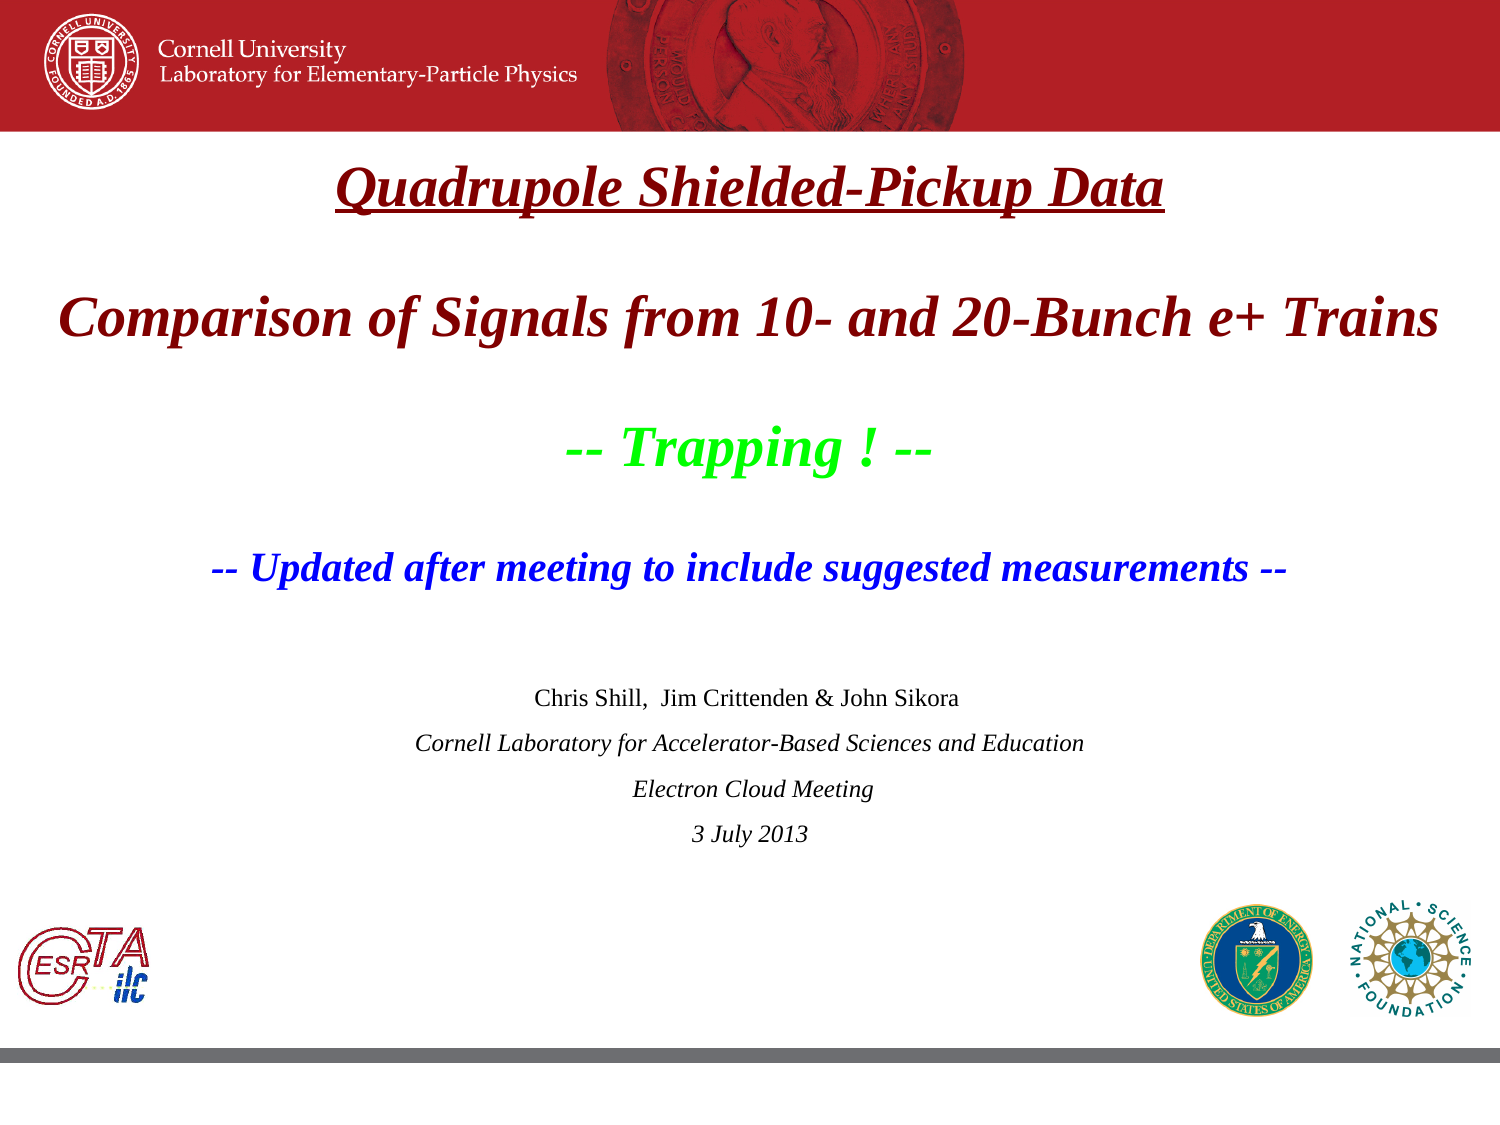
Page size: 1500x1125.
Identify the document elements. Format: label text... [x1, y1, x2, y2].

title Quadrupole Shielded-Pickup Data Comparison of Signals from 10- and 20-Bunch e+ Trains -- Trapping ! -- -- Updated after meeting to include suggested measurements -- [0, 146, 1500, 599]
picture [0, 0, 1500, 132]
picture [1200, 904, 1313, 1017]
picture [1350, 900, 1471, 1017]
picture [8, 900, 151, 1036]
subtitle Chris Shill, Jim Crittenden & John Sikora Cornell Laboratory for Accelerator-Based Sciences and Education Electron Cloud Meeting 3 July 2013 [300, 675, 1201, 857]
